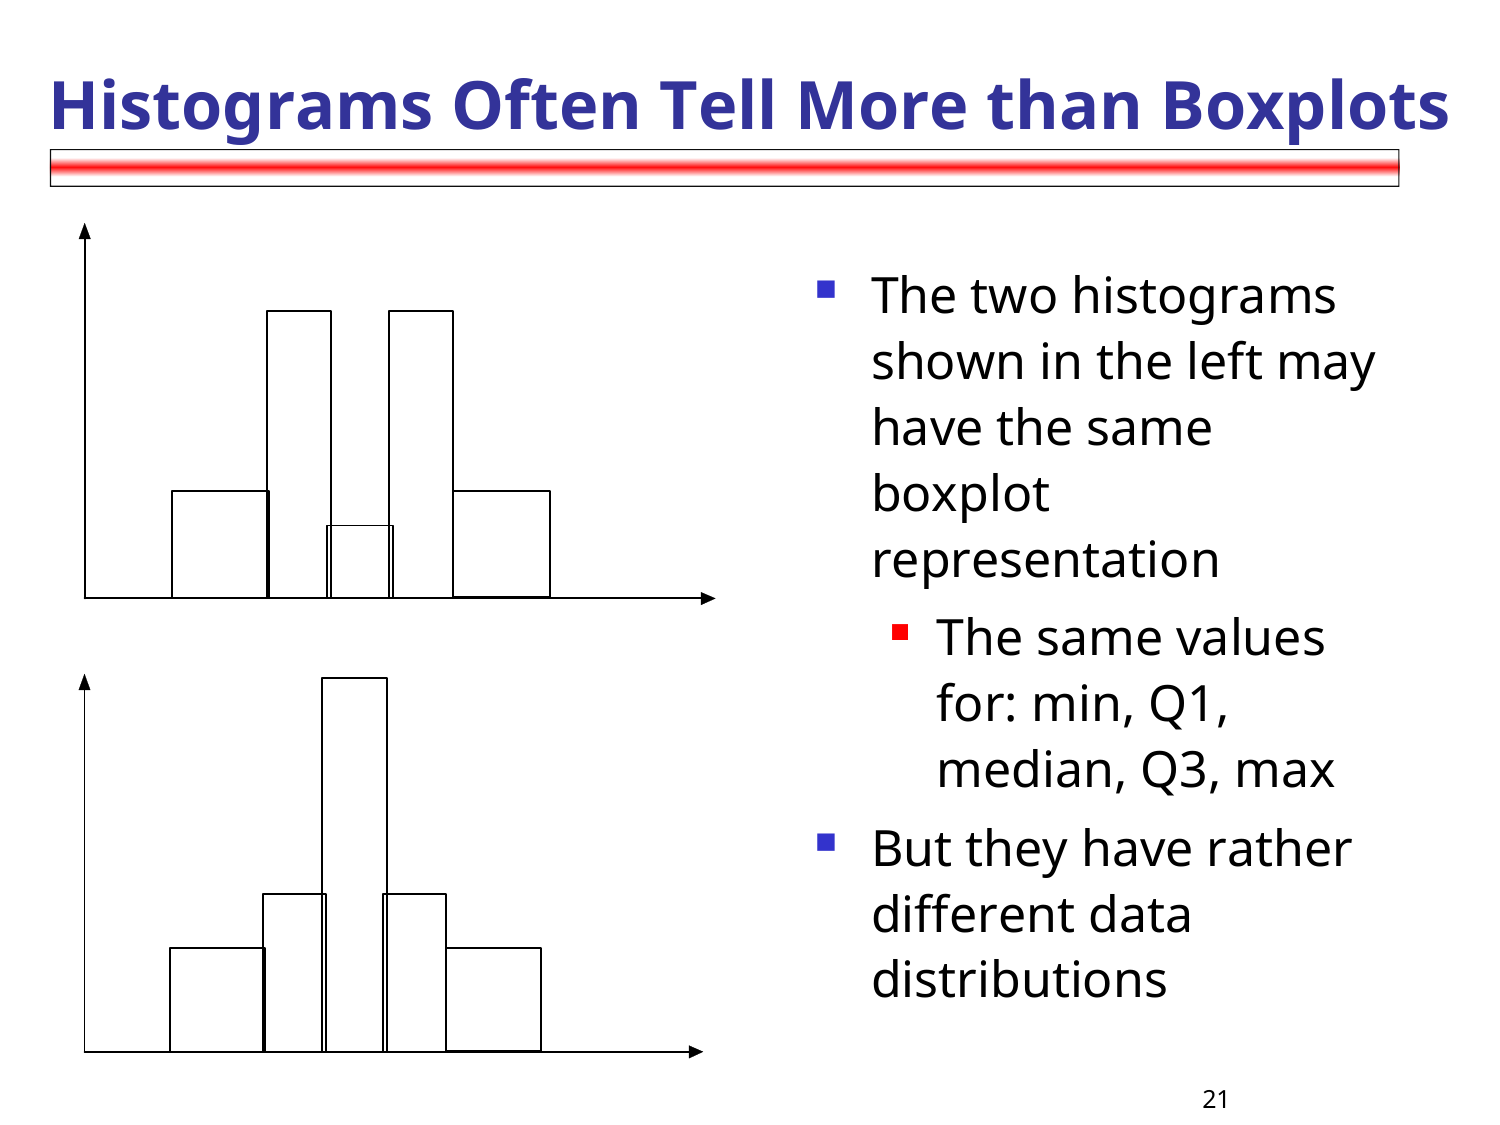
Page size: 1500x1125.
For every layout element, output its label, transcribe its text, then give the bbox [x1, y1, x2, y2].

title Histograms Often Tell More than Boxplots [24, 0, 1476, 150]
text_box <number> [1187, 1062, 1500, 1125]
text_box [75, 212, 726, 610]
text_box The two histograms shown in the left may have the same boxplot representation The same values for: min, Q1, median, Q3, max But they have rather different data distributions [800, 249, 1401, 1026]
text_box [75, 663, 713, 1063]
